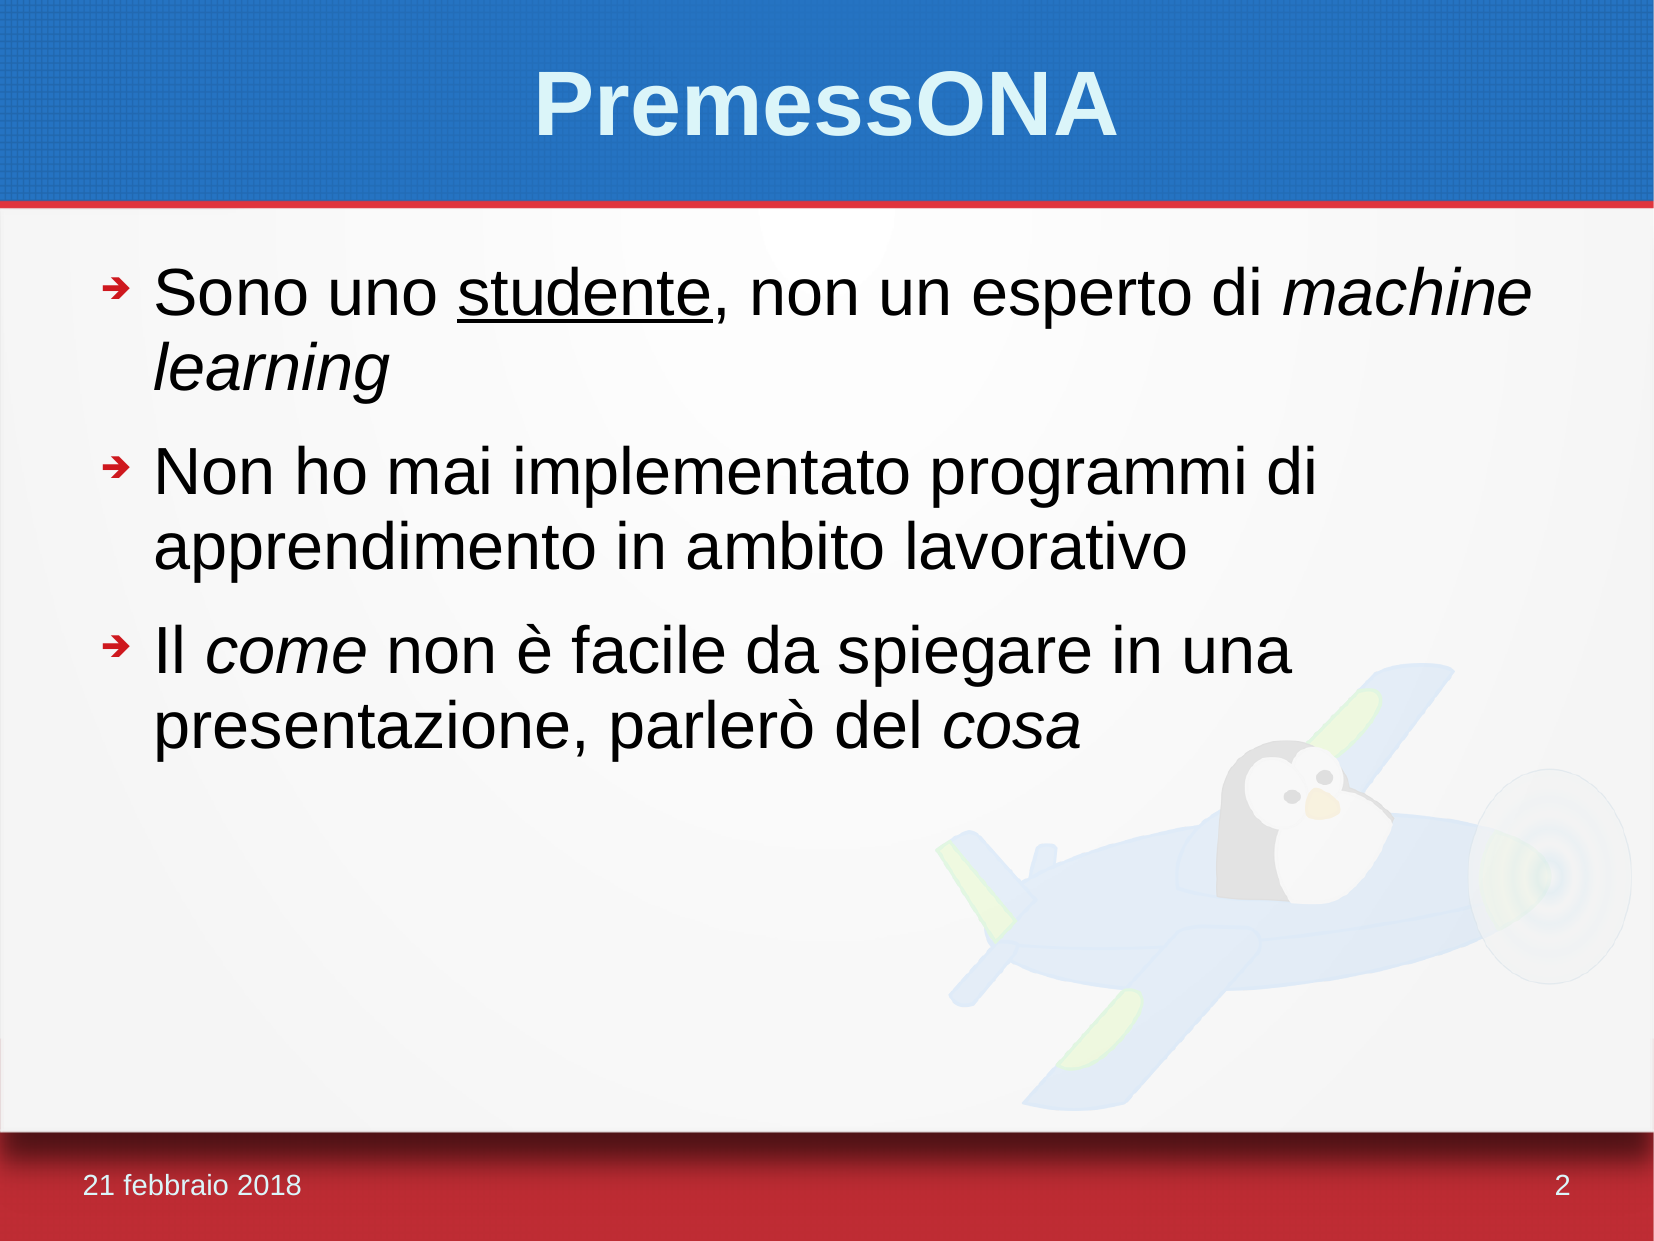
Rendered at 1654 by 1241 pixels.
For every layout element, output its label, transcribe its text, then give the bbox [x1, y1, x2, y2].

picture [0, 0, 1654, 1241]
title PremessONA [82, 20, 1571, 186]
list Sono uno studente, non un esperto di machine learning Non ho mai implementato programmi di apprendimento in ambito lavorativo Il come non è facile da spiegare in una presentazione, parlerò del cosa [82, 255, 1571, 1081]
